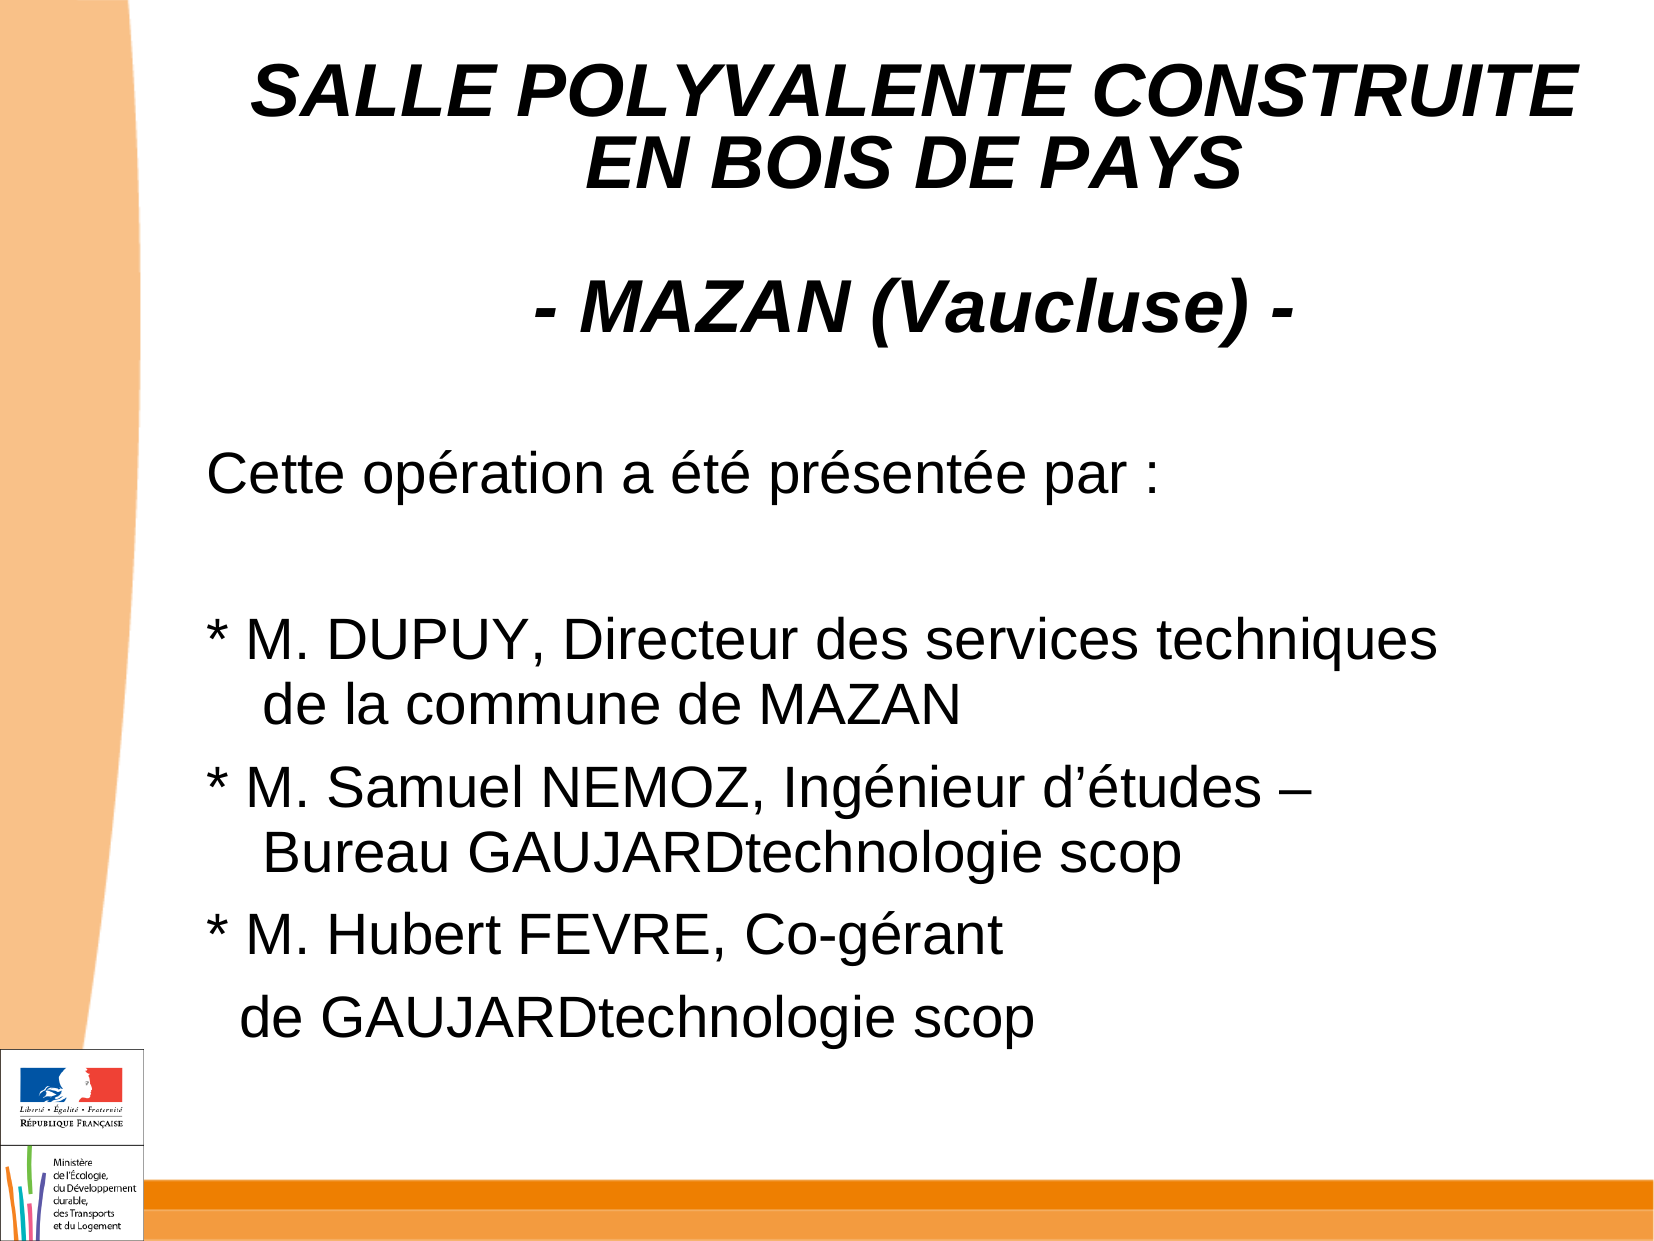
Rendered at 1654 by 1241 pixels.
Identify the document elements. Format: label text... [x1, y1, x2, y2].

list Cette opération a été présentée par : * M. DUPUY, Directeur des services techniques de la commune de MAZAN * M. Samuel NEMOZ, Ingénieur d’études – Bureau GAUJARDtechnologie scop * M. Hubert FEVRE, Co-gérant de GAUJARDtechnologie scop [206, 354, 1506, 1212]
title SALLE POLYVALENTE CONSTRUITE EN BOIS DE PAYS - MAZAN (Vaucluse) - [236, 50, 1594, 355]
picture [0, 0, 1654, 1241]
